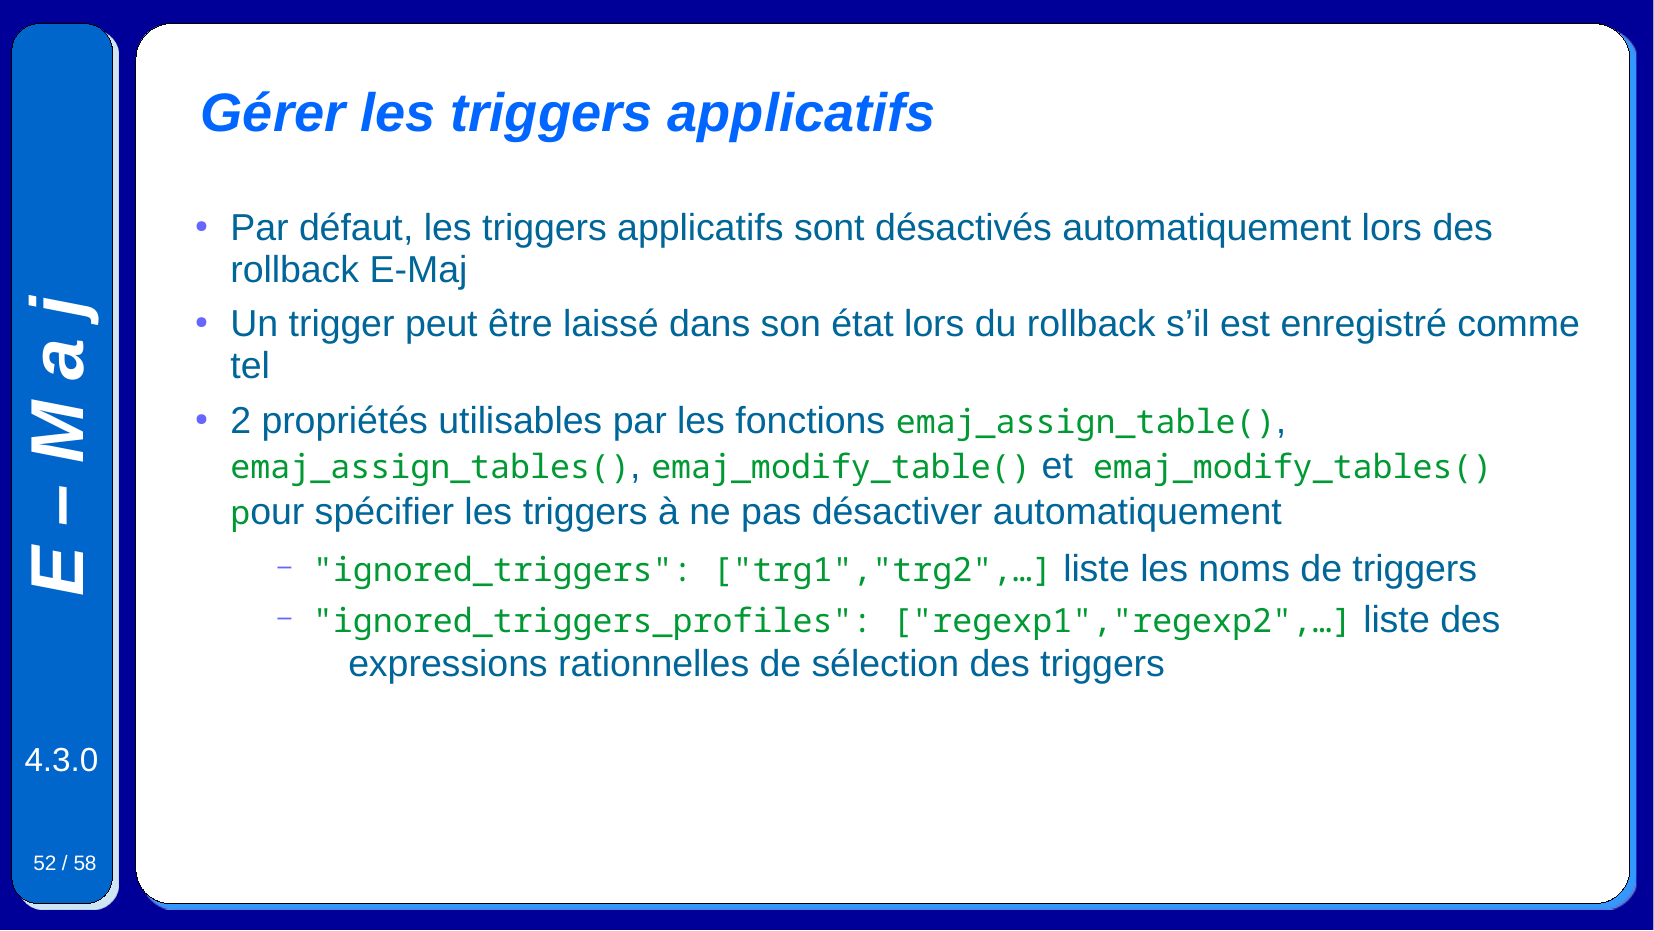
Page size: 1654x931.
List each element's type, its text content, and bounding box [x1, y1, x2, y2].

title Gérer les triggers applicatifs [200, 34, 1575, 191]
list Par défaut, les triggers applicatifs sont désactivés automatiquement lors des rollback E-Maj Un trigger peut être laissé dans son état lors du rollback s’il est enregistré comme tel 2 propriétés utilisables par les fonctions emaj_assign_table(), emaj_assign_tables(), emaj_modify_table() et emaj_modify_tables() pour spécifier les triggers à ne pas désactiver automatiquement "ignored_triggers": ["trg1","trg2",…] liste les noms de triggers "ignored_triggers_profiles": ["regexp1","regexp2",…] liste des expressions rationnelles de sélection des triggers [177, 206, 1587, 880]
